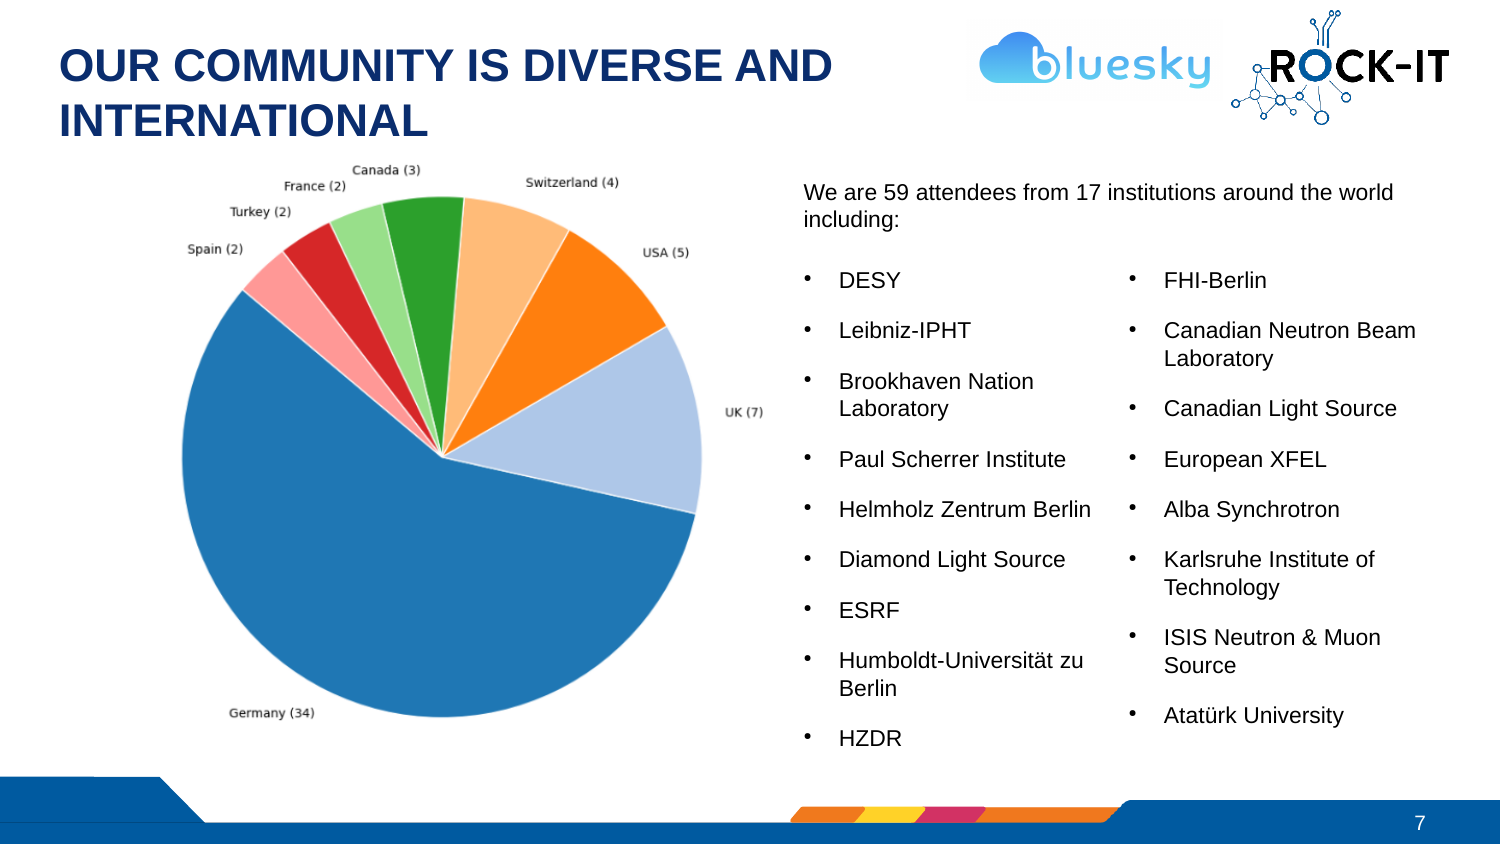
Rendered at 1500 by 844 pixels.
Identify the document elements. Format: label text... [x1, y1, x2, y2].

list We are 59 attendees from 17 institutions around the world including: [803, 177, 1418, 265]
title Our Community is Diverse and international [59, 36, 945, 97]
list FHI-Berlin Canadian Neutron Beam Laboratory Canadian Light Source European XFEL Alba Synchrotron Karlsruhe Institute of Technology ISIS Neutron & Muon Source Atatürk University [1128, 265, 1454, 768]
picture [1231, 10, 1449, 125]
picture [118, 140, 788, 739]
picture [0, 800, 1500, 844]
list DESY Leibniz-IPHT Brookhaven Nation Laboratory Paul Scherrer Institute Helmholz Zentrum Berlin Diamond Light Source ESRF Humboldt-Universität zu Berlin HZDR [803, 265, 1128, 768]
picture [966, 19, 1223, 101]
